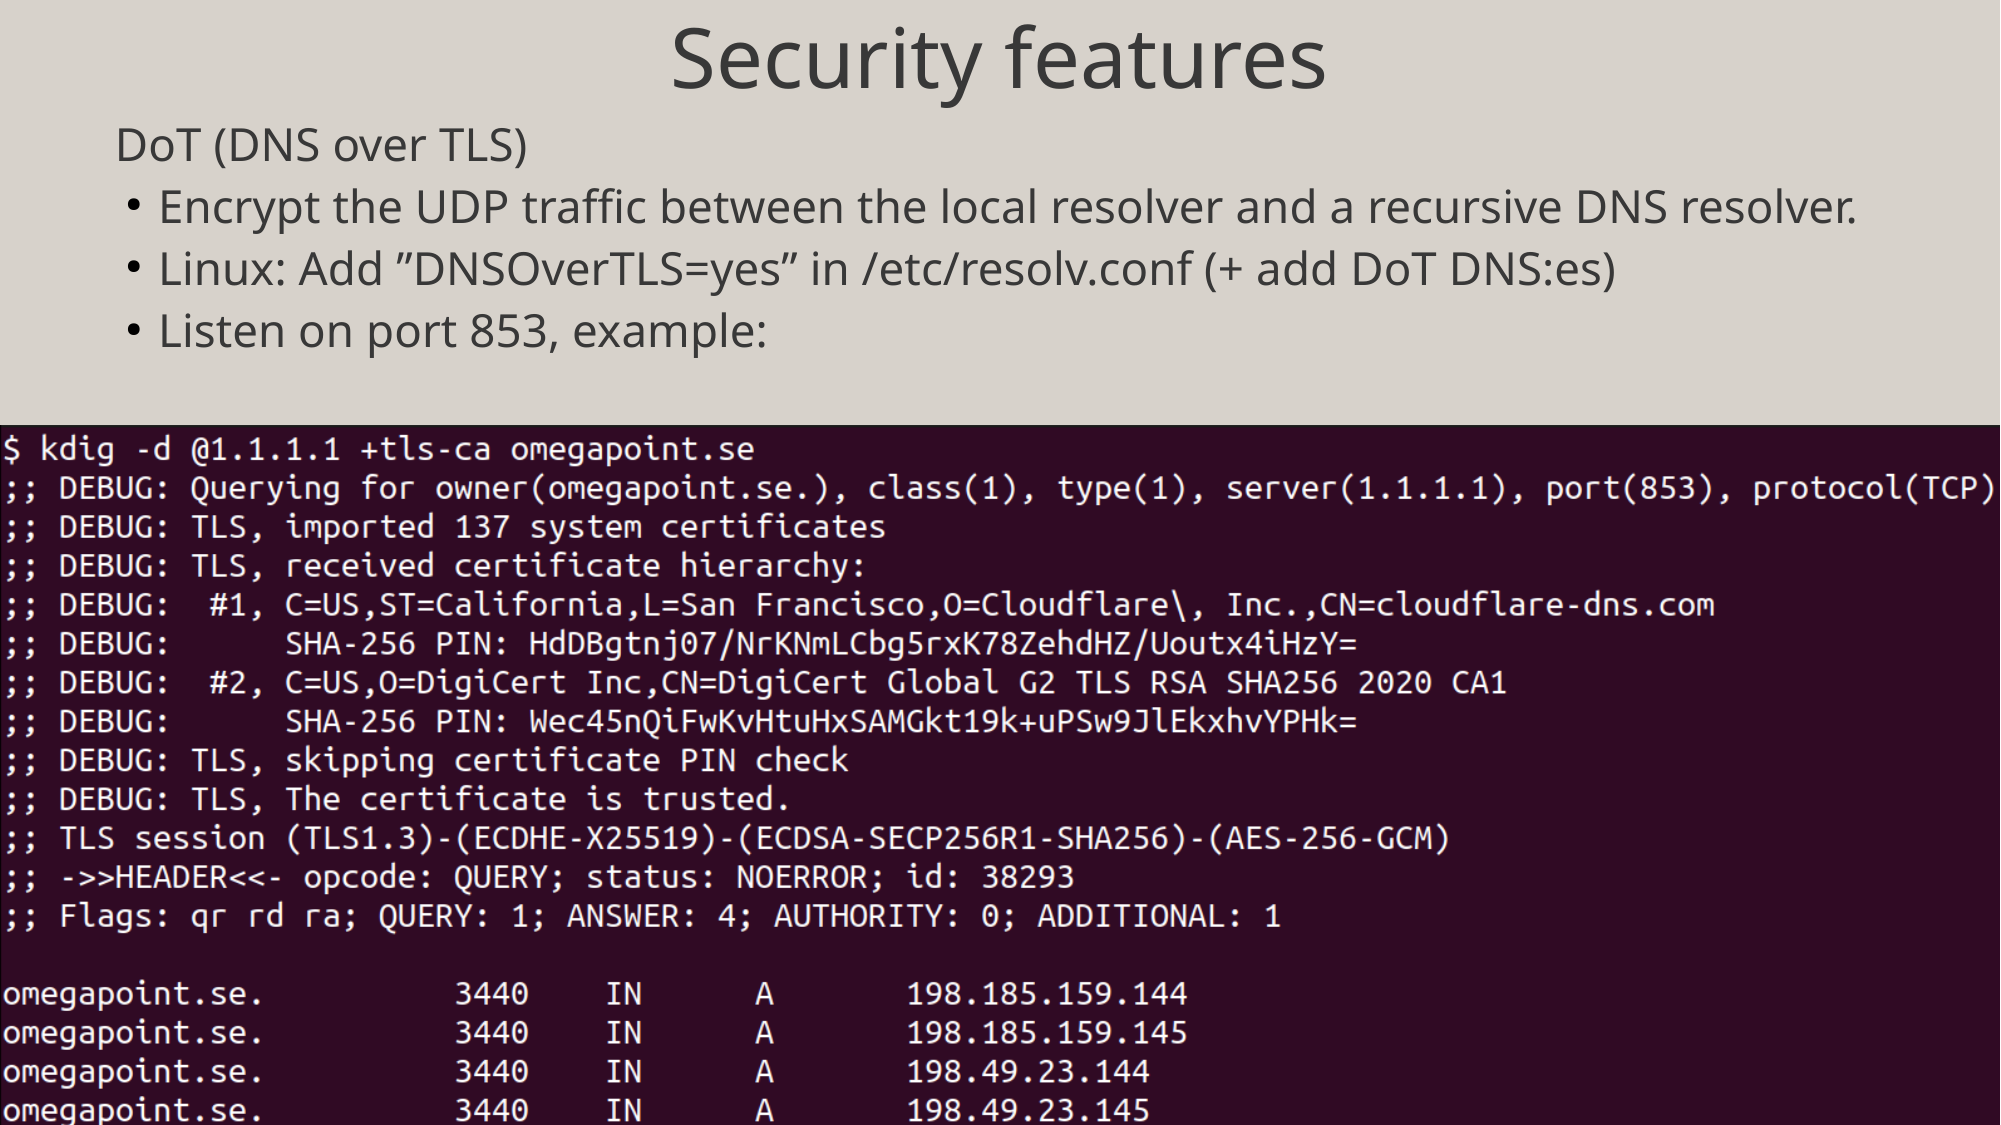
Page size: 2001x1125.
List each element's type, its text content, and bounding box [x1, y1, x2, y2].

title Security features [0, 5, 2000, 119]
list DoT (DNS over TLS) Encrypt the UDP traffic between the local resolver and a recursive DNS resolver. Linux: Add ”DNSOverTLS=yes” in /etc/resolv.conf (+ add DoT DNS:es) Listen on port 853, example: [99, 119, 1878, 425]
picture [0, 425, 2000, 1125]
